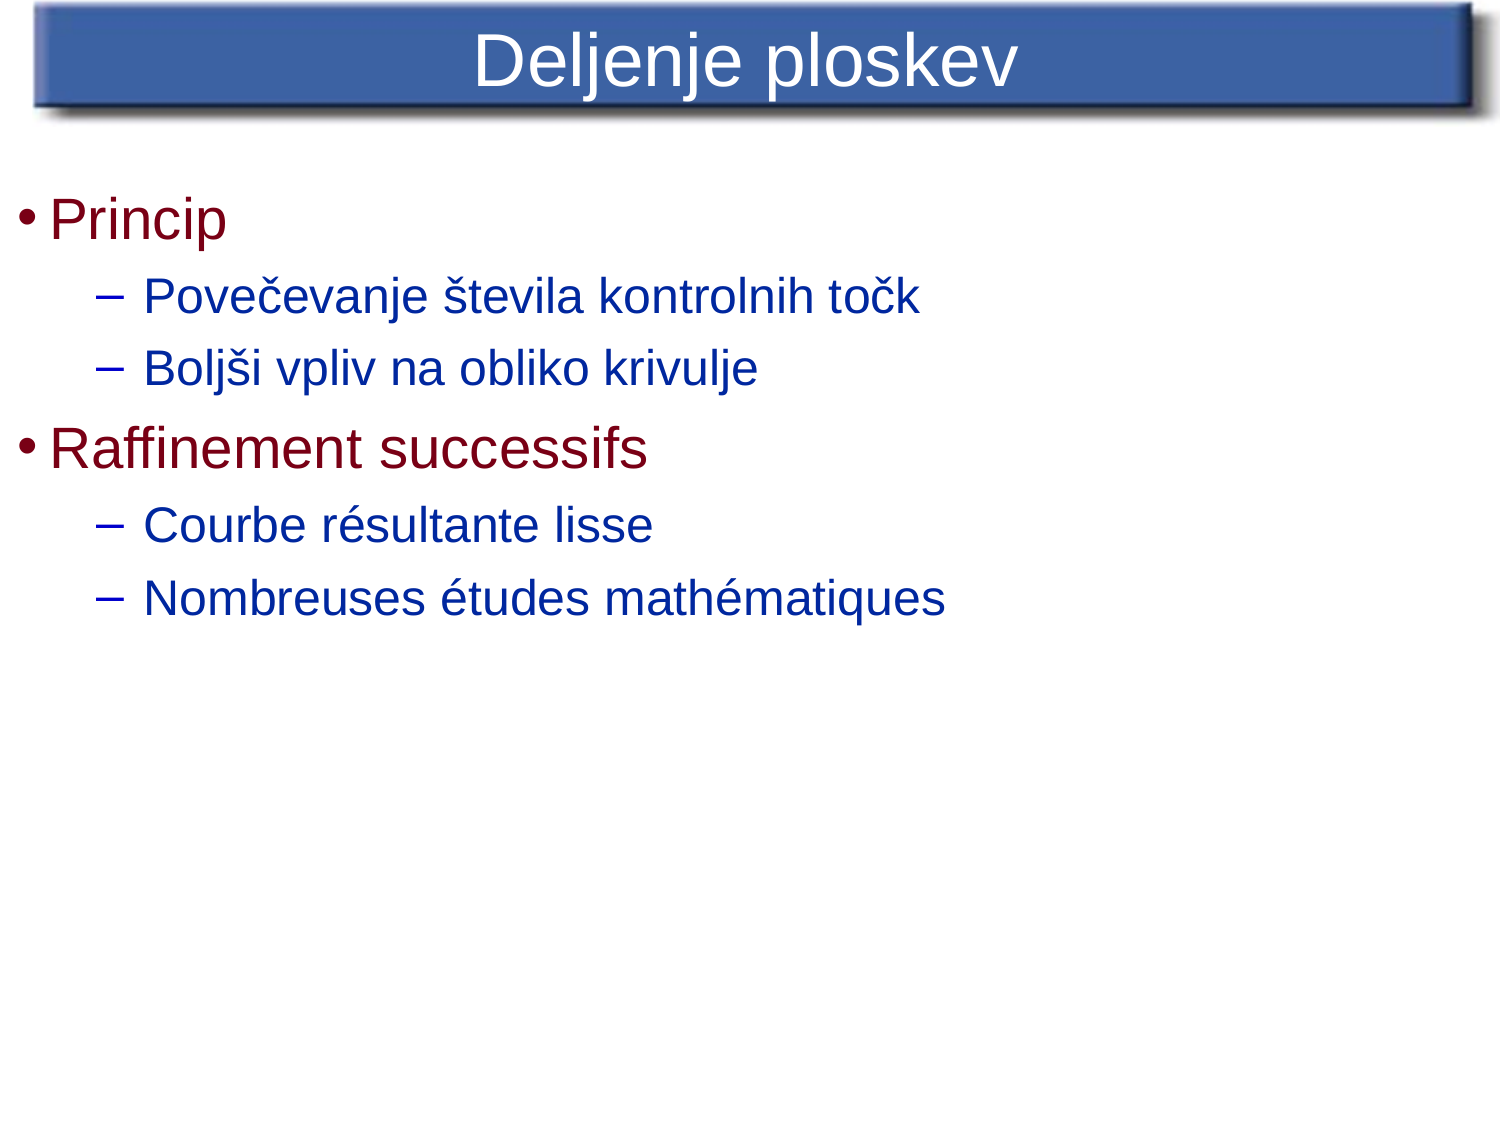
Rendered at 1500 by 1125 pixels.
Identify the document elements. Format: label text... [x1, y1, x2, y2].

picture [32, 0, 1500, 127]
title Deljenje ploskev [0, 0, 1493, 114]
list Princip Povečevanje števila kontrolnih točk Boljši vpliv na obliko krivulje Raffinement successifs Courbe résultante lisse Nombreuses études mathématiques [3, 173, 1498, 1026]
